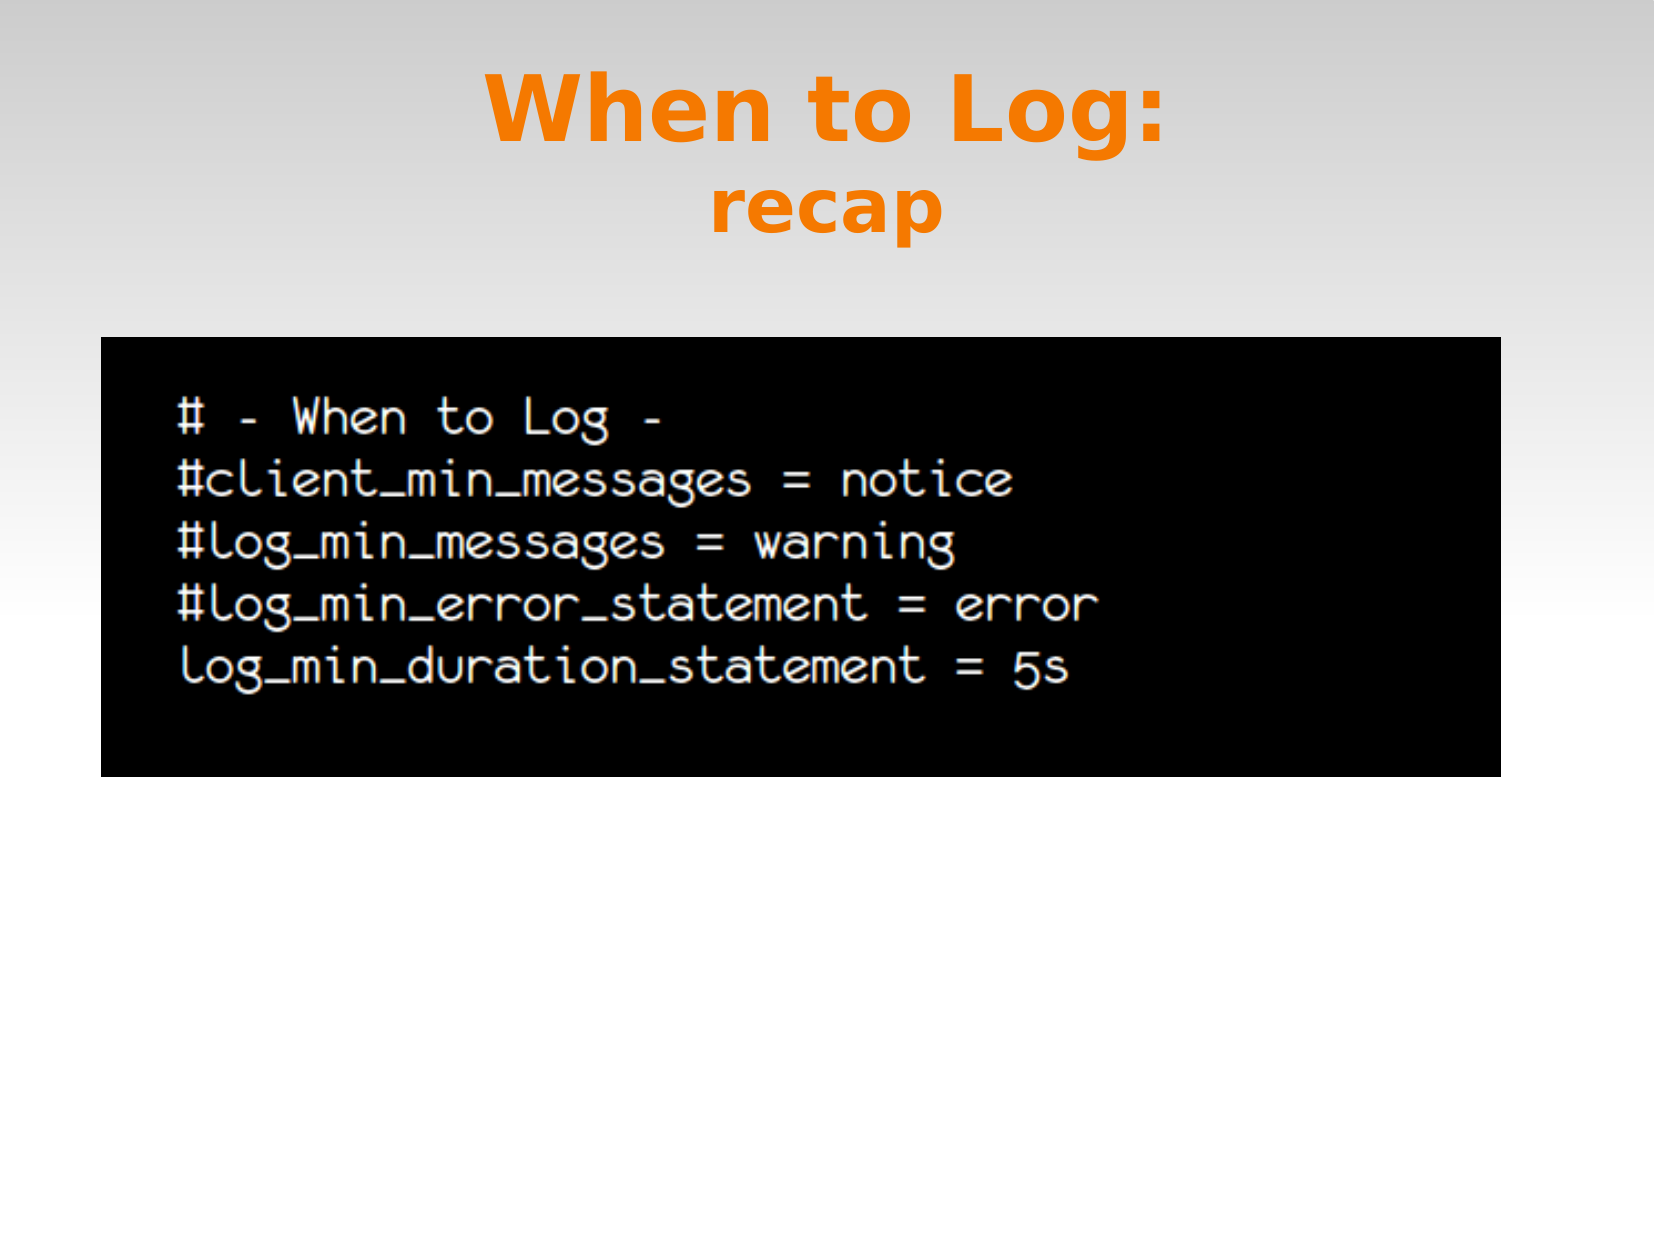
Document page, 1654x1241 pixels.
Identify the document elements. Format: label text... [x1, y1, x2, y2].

picture [101, 337, 1501, 777]
title When to Log: recap [82, 49, 1571, 257]
